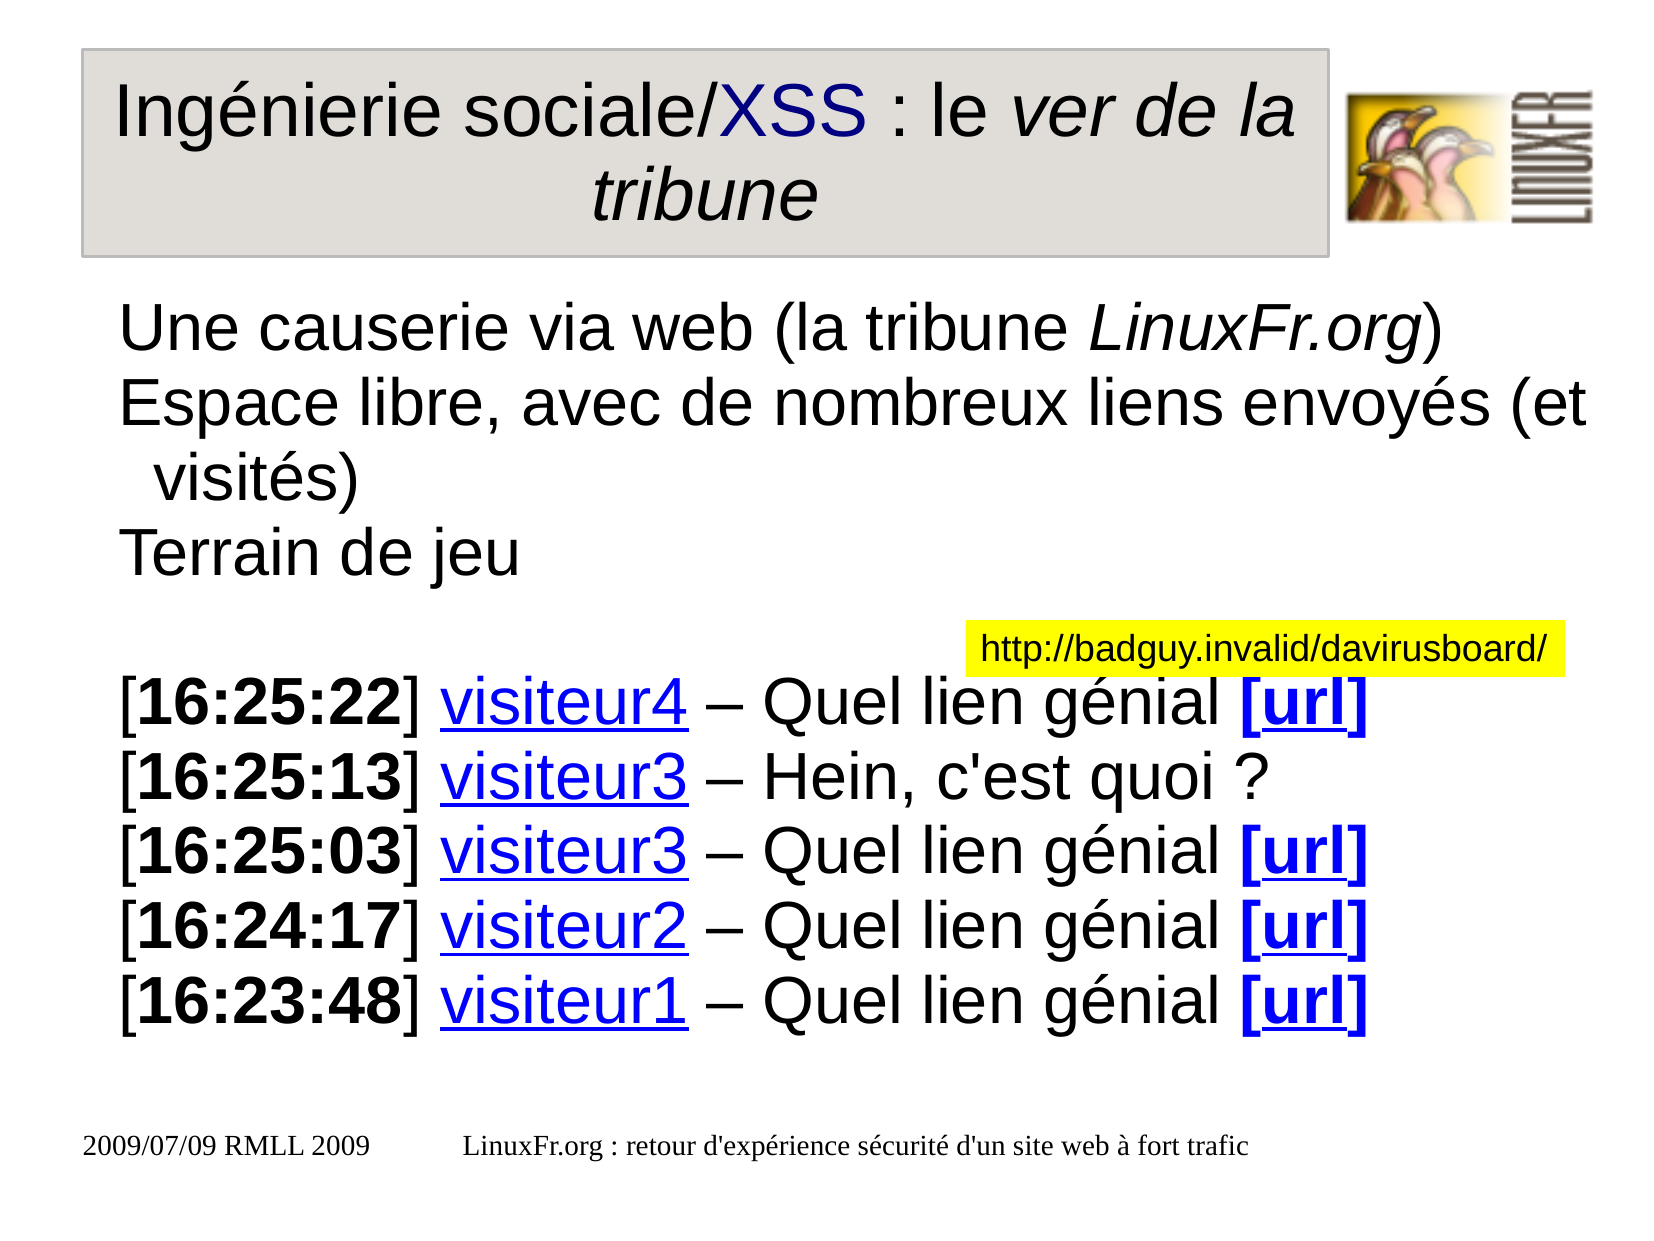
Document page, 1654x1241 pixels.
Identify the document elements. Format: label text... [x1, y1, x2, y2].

subtitle Une causerie via web (la tribune LinuxFr.org) Espace libre, avec de nombreux liens envoyés (et visités) Terrain de jeu [16:25:22] visiteur4 – Quel lien génial [url] [16:25:13] visiteur3 – Hein, c'est quoi ? [16:25:03] visiteur3 – Quel lien génial [url] [16:24:17] visiteur2 – Quel lien génial [url] [16:23:48] visiteur1 – Quel lien génial [url] [82, 290, 1625, 1188]
text_box http://badguy.invalid/davirusboard/ [965, 620, 1565, 677]
picture [1341, 88, 1601, 229]
title Ingénierie sociale/XSS : le ver de la tribune [82, 49, 1329, 257]
